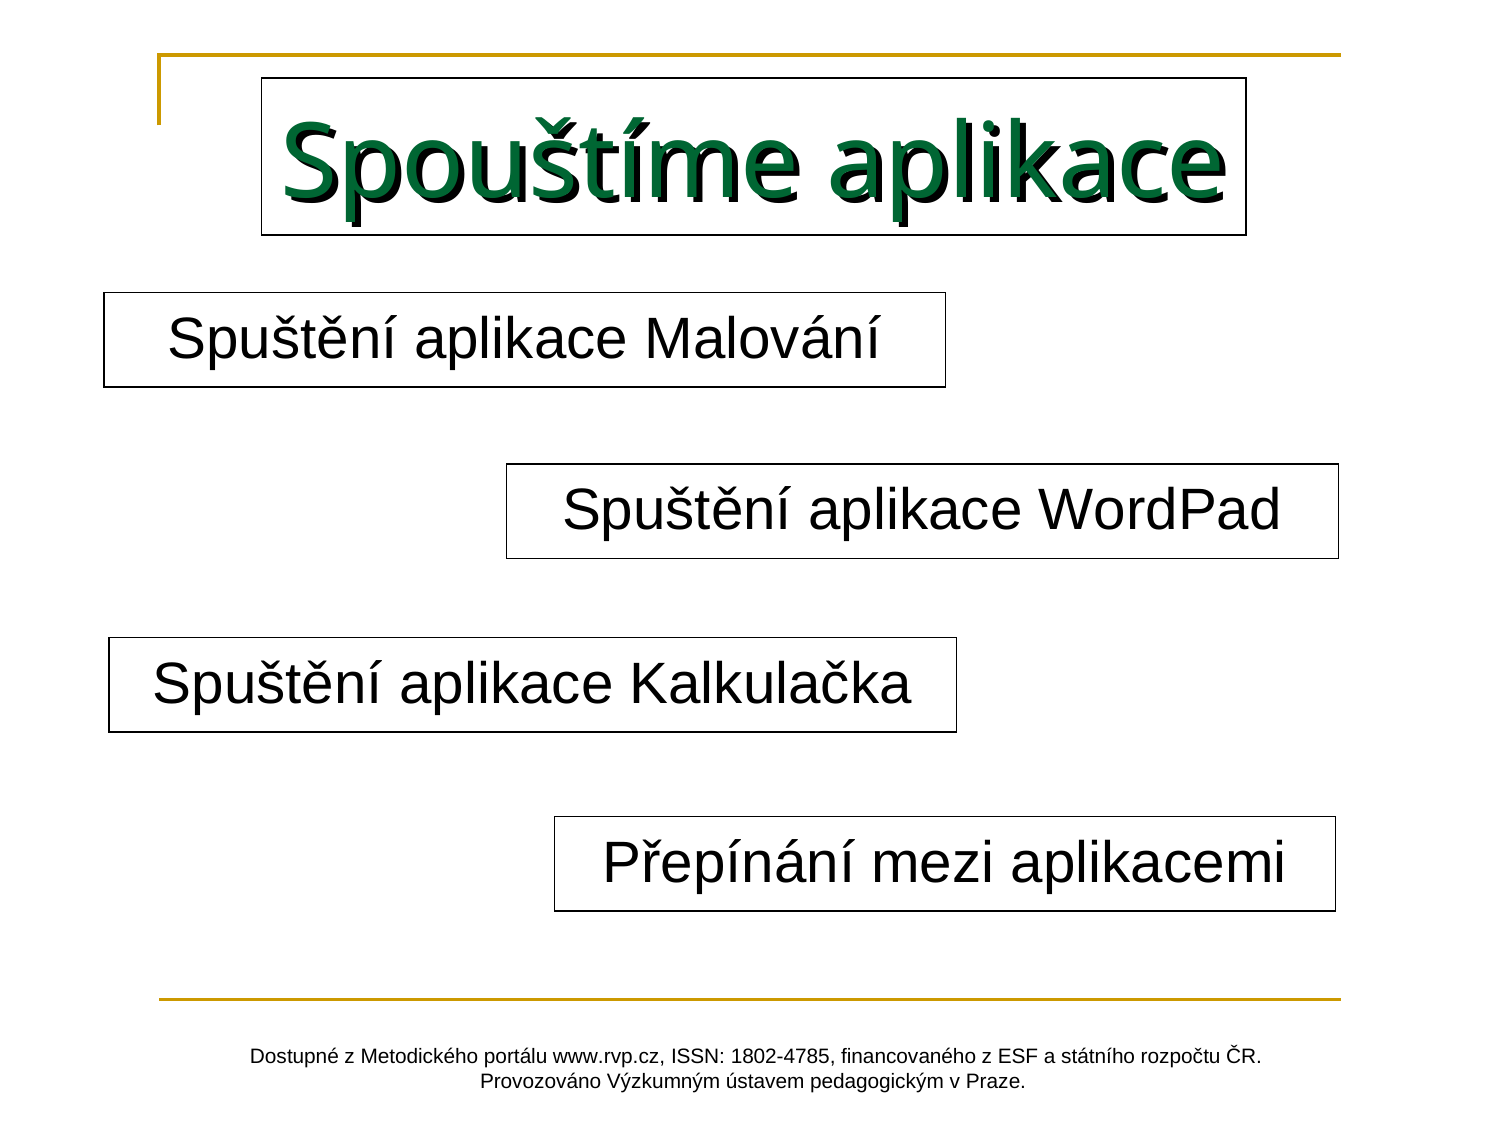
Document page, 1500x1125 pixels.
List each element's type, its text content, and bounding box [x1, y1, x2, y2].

title Spouštíme aplikace [261, 78, 1246, 220]
text_box Spuštění aplikace Malování [104, 292, 946, 387]
text_box Přepínání mezi aplikacemi [554, 816, 1336, 911]
text_box Spuštění aplikace WordPad [506, 463, 1339, 559]
text_box Spuštění aplikace Kalkulačka [109, 637, 957, 732]
